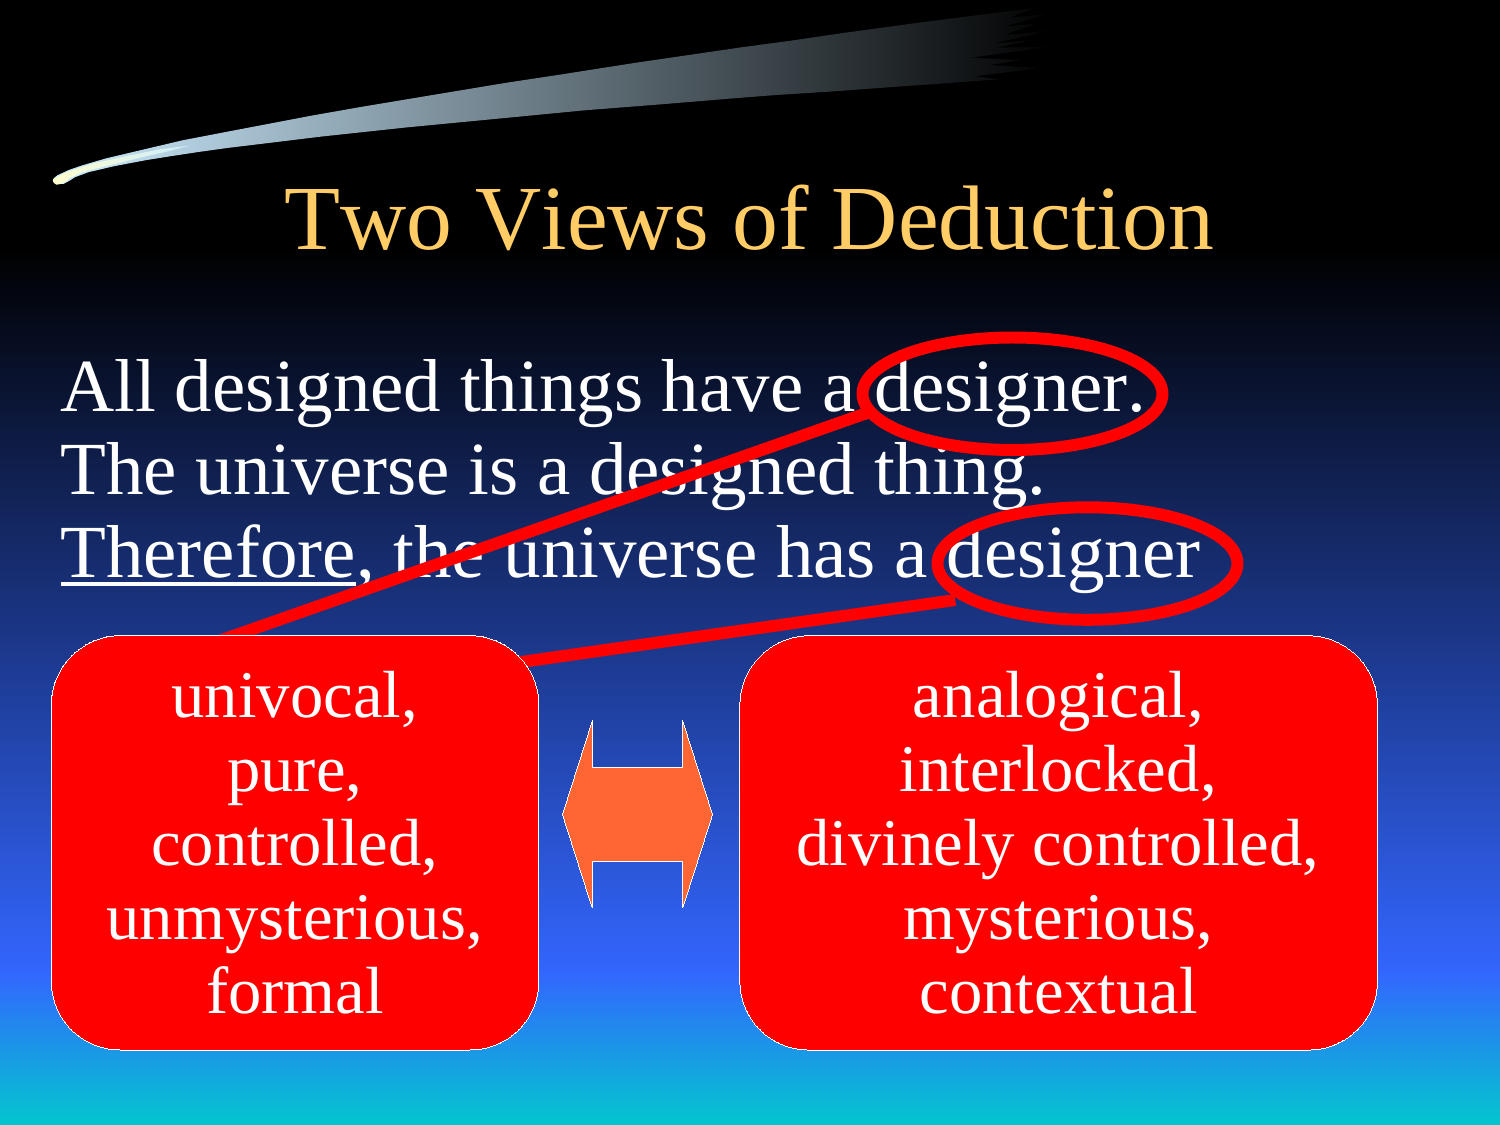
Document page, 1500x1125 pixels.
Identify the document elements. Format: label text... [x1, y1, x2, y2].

text_box All designed things have a designer. The universe is a designed thing. Therefore, the universe has a designer [944, 514, 1231, 602]
text_box analogical, interlocked, divinely controlled, mysterious, contextual [739, 635, 1378, 1051]
text_box All designed things have a designer. The universe is a designed thing. Therefore, the universe has a designer [869, 344, 1156, 444]
text_box univocal, pure, controlled, unmysterious, formal [51, 635, 539, 1051]
text_box All designed things have a designer. The universe is a designed thing. Therefore, the universe has a designer [45, 337, 942, 602]
text_box All designed things have a designer. The universe is a designed thing. Therefore, the universe has a designer [351, 337, 1313, 602]
title Two Views of Deduction [112, 117, 1388, 321]
text_box [562, 720, 713, 908]
